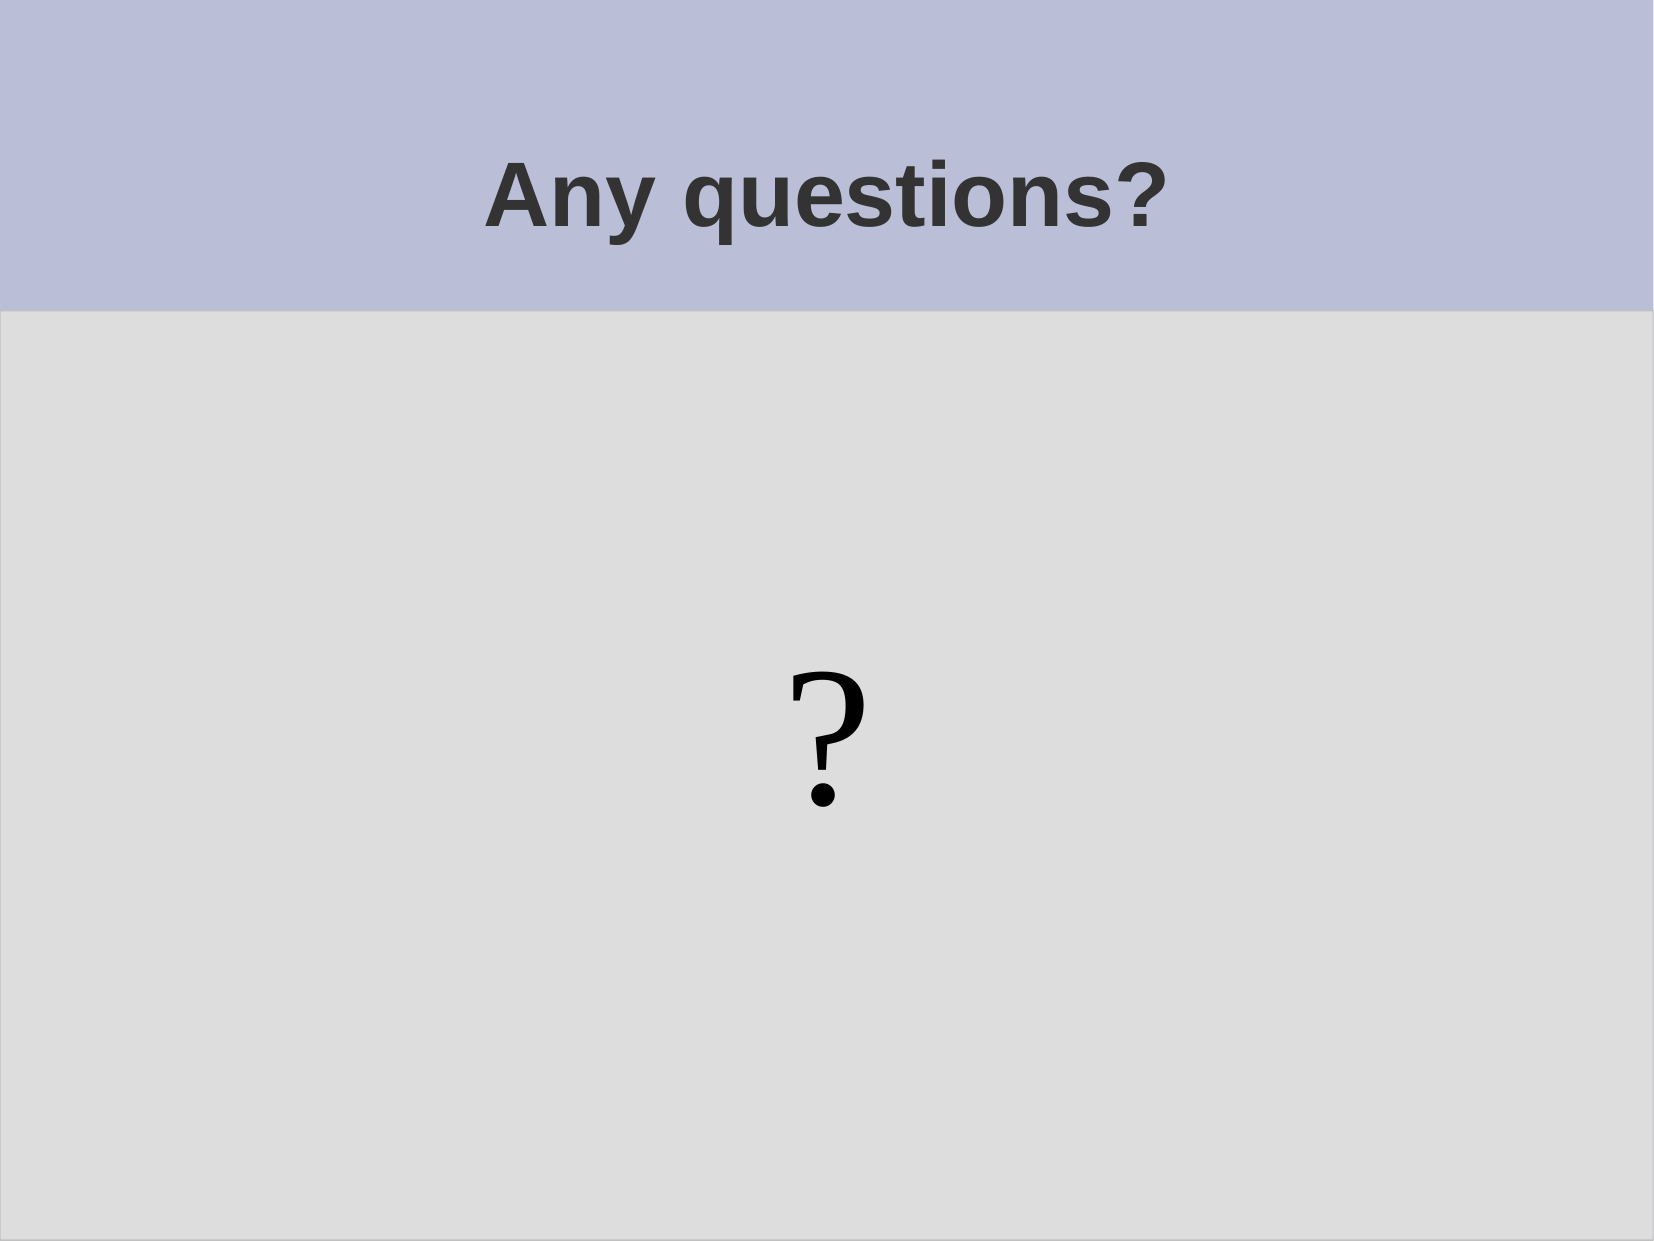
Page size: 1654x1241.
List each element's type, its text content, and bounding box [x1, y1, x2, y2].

title Any questions? [121, 91, 1534, 299]
text_box ? [121, 344, 1534, 1127]
